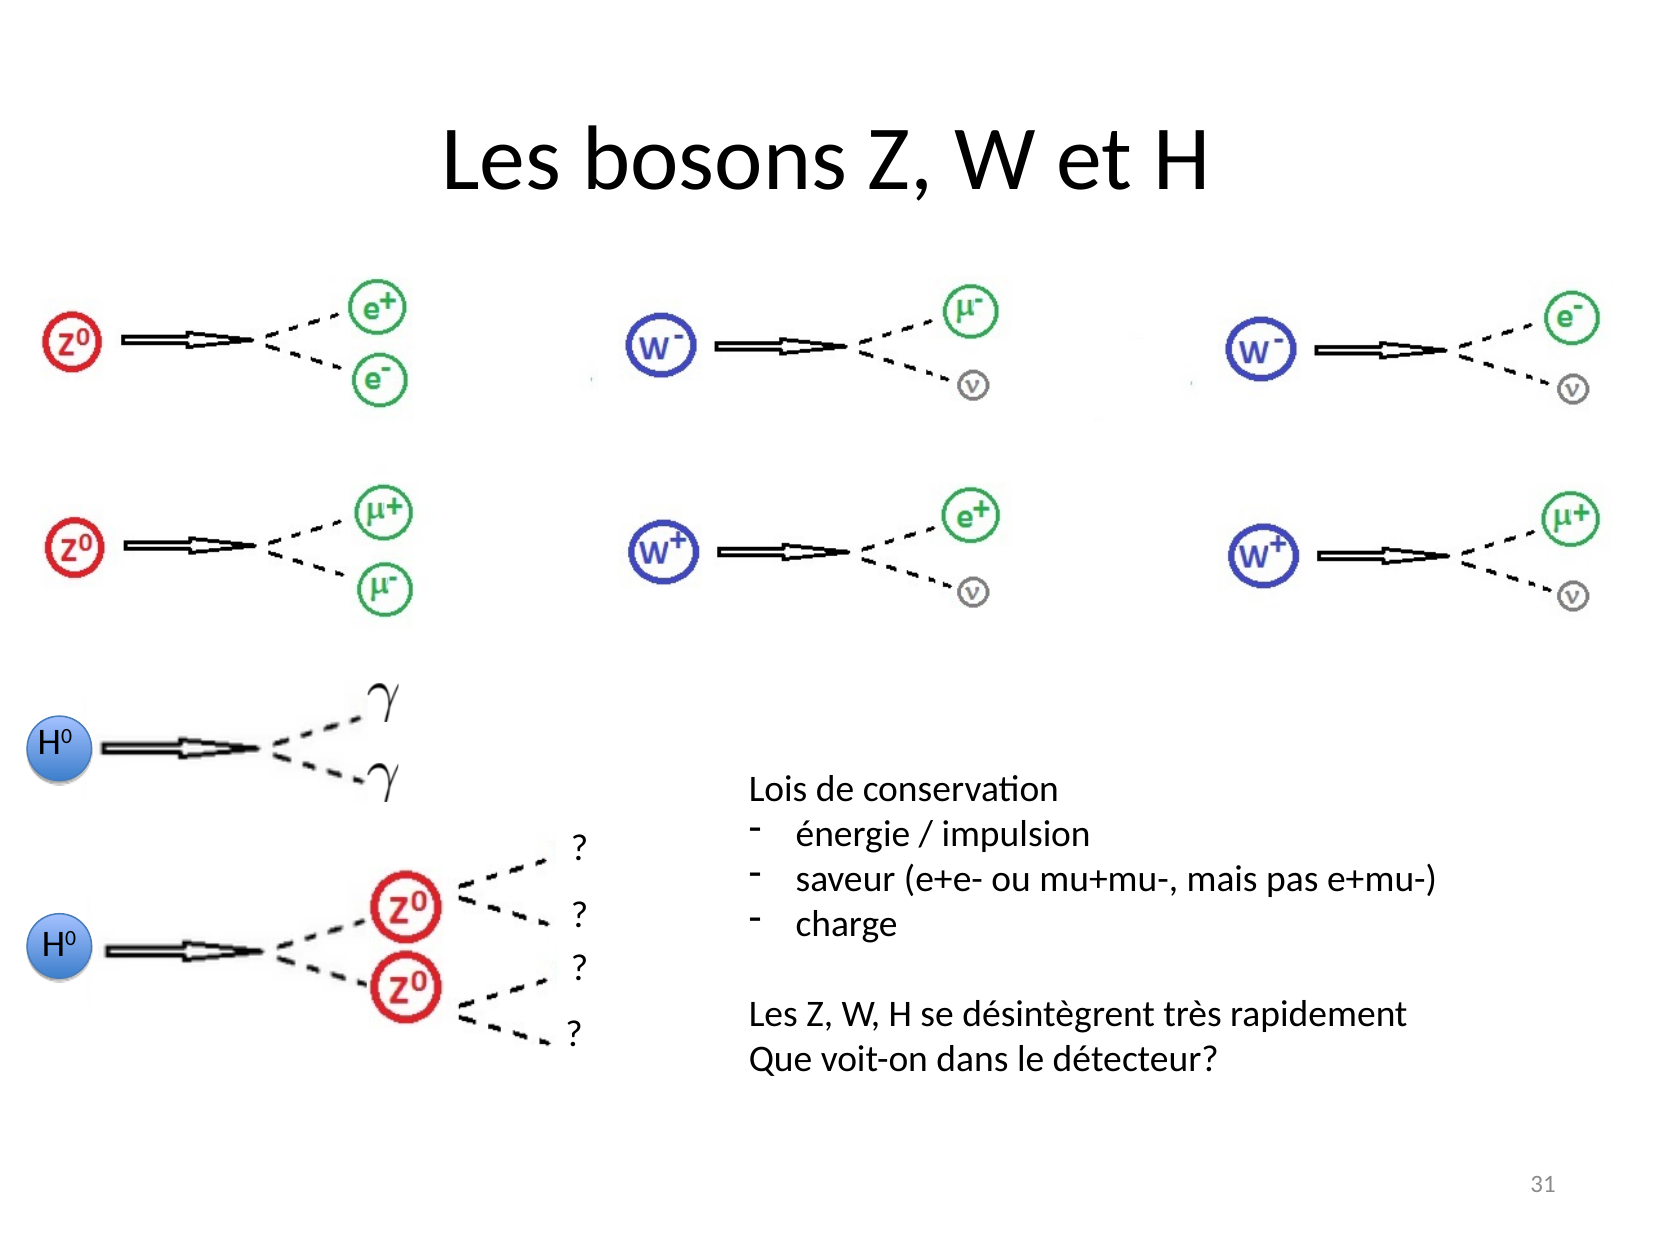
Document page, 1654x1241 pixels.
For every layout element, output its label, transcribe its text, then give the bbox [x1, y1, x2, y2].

picture [0, 256, 1654, 644]
text_box Lois de conservation énergie / impulsion saveur (e+e- ou mu+mu-, mais pas e+mu-) charge Les Z, W, H se désintègrent très rapidement Que voit-on dans le détecteur? [734, 756, 1544, 1087]
text_box ? [556, 815, 765, 876]
slide_number <numéro> [1185, 1149, 1571, 1216]
title Les bosons Z, W et H [82, 49, 1571, 256]
text_box H0 [22, 709, 146, 770]
picture [82, 679, 399, 806]
text_box [40, 972, 79, 979]
picture [86, 823, 557, 1074]
text_box ? [556, 935, 765, 995]
text_box ? [556, 882, 765, 935]
text_box [35, 770, 84, 781]
text_box H0 [27, 912, 151, 972]
text_box ? [550, 1001, 760, 1062]
